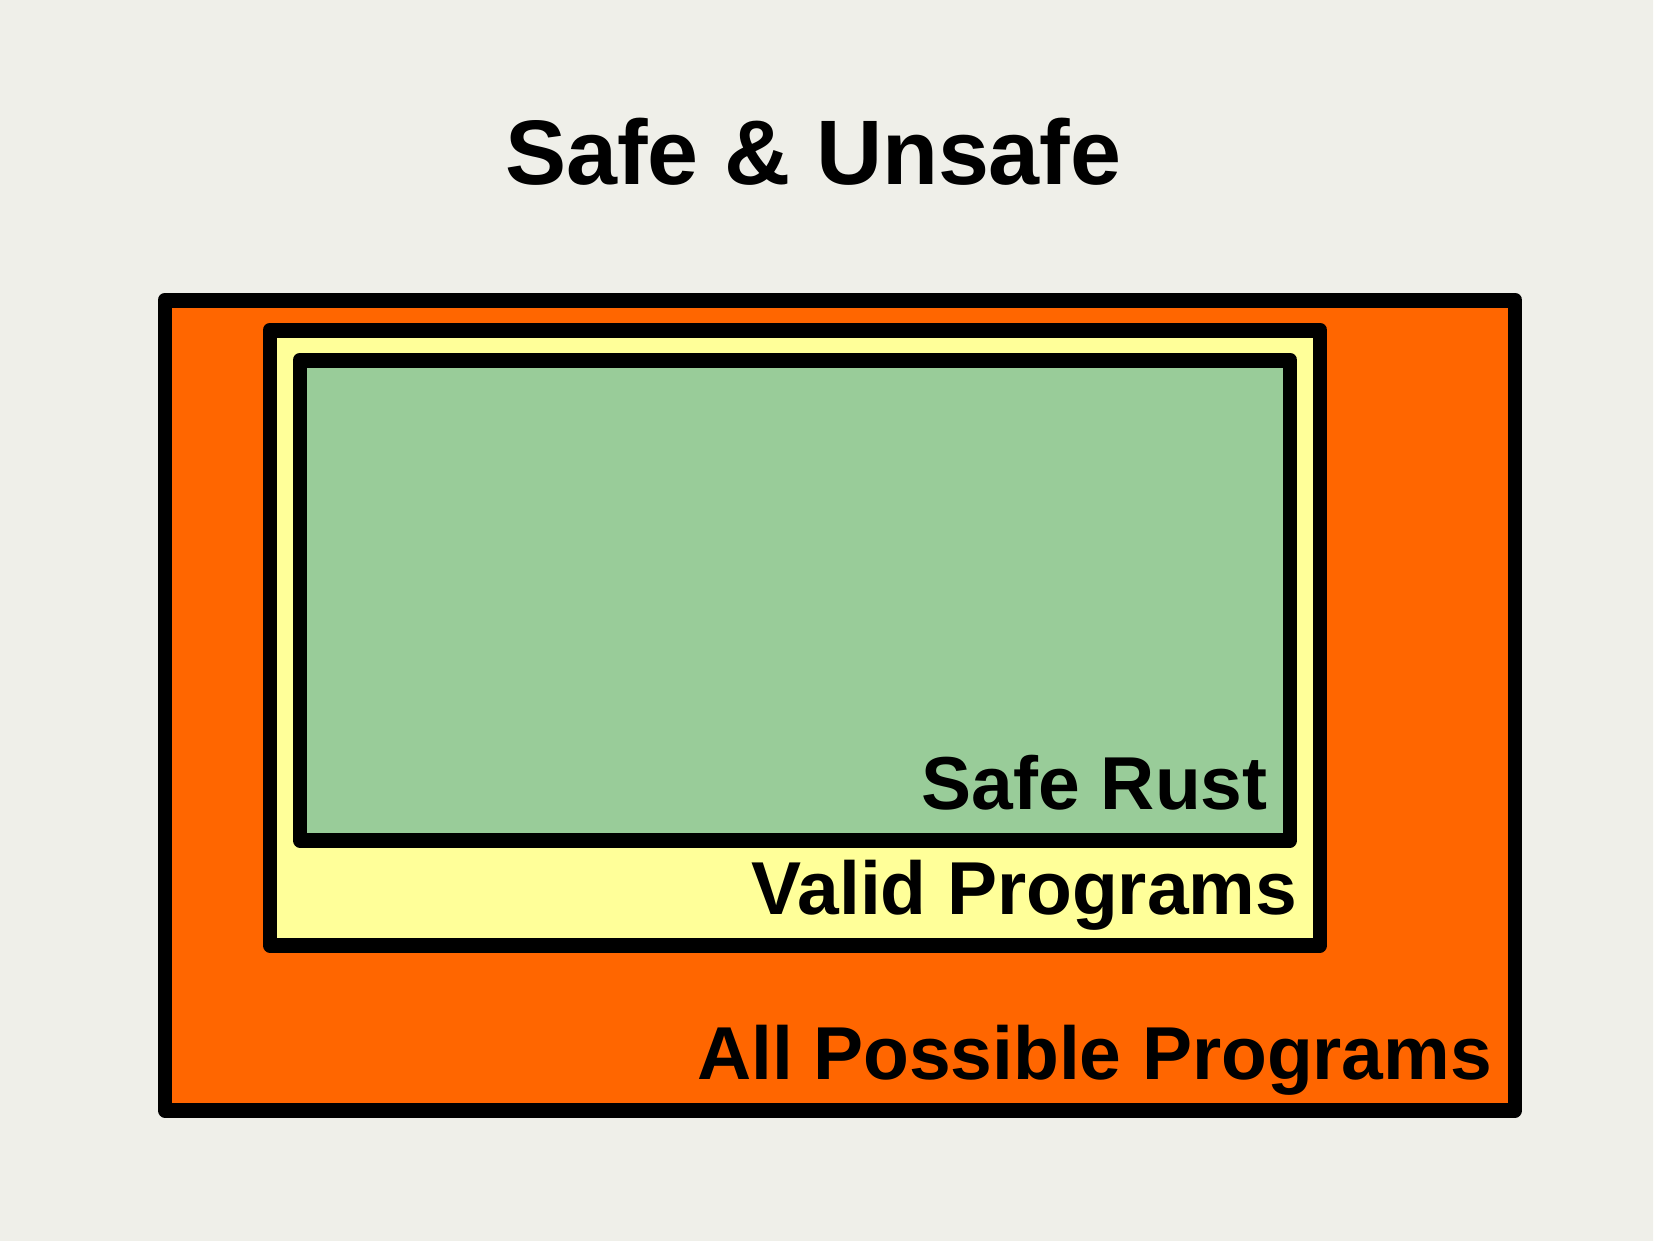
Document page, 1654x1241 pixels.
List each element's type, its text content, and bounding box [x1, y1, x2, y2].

title Safe & Unsafe [82, 49, 1571, 257]
picture [0, 0, 1654, 1241]
text_box Safe Rust [300, 360, 1291, 841]
text_box All Possible Programs [165, 300, 1516, 1111]
text_box Valid Programs [270, 330, 1321, 946]
